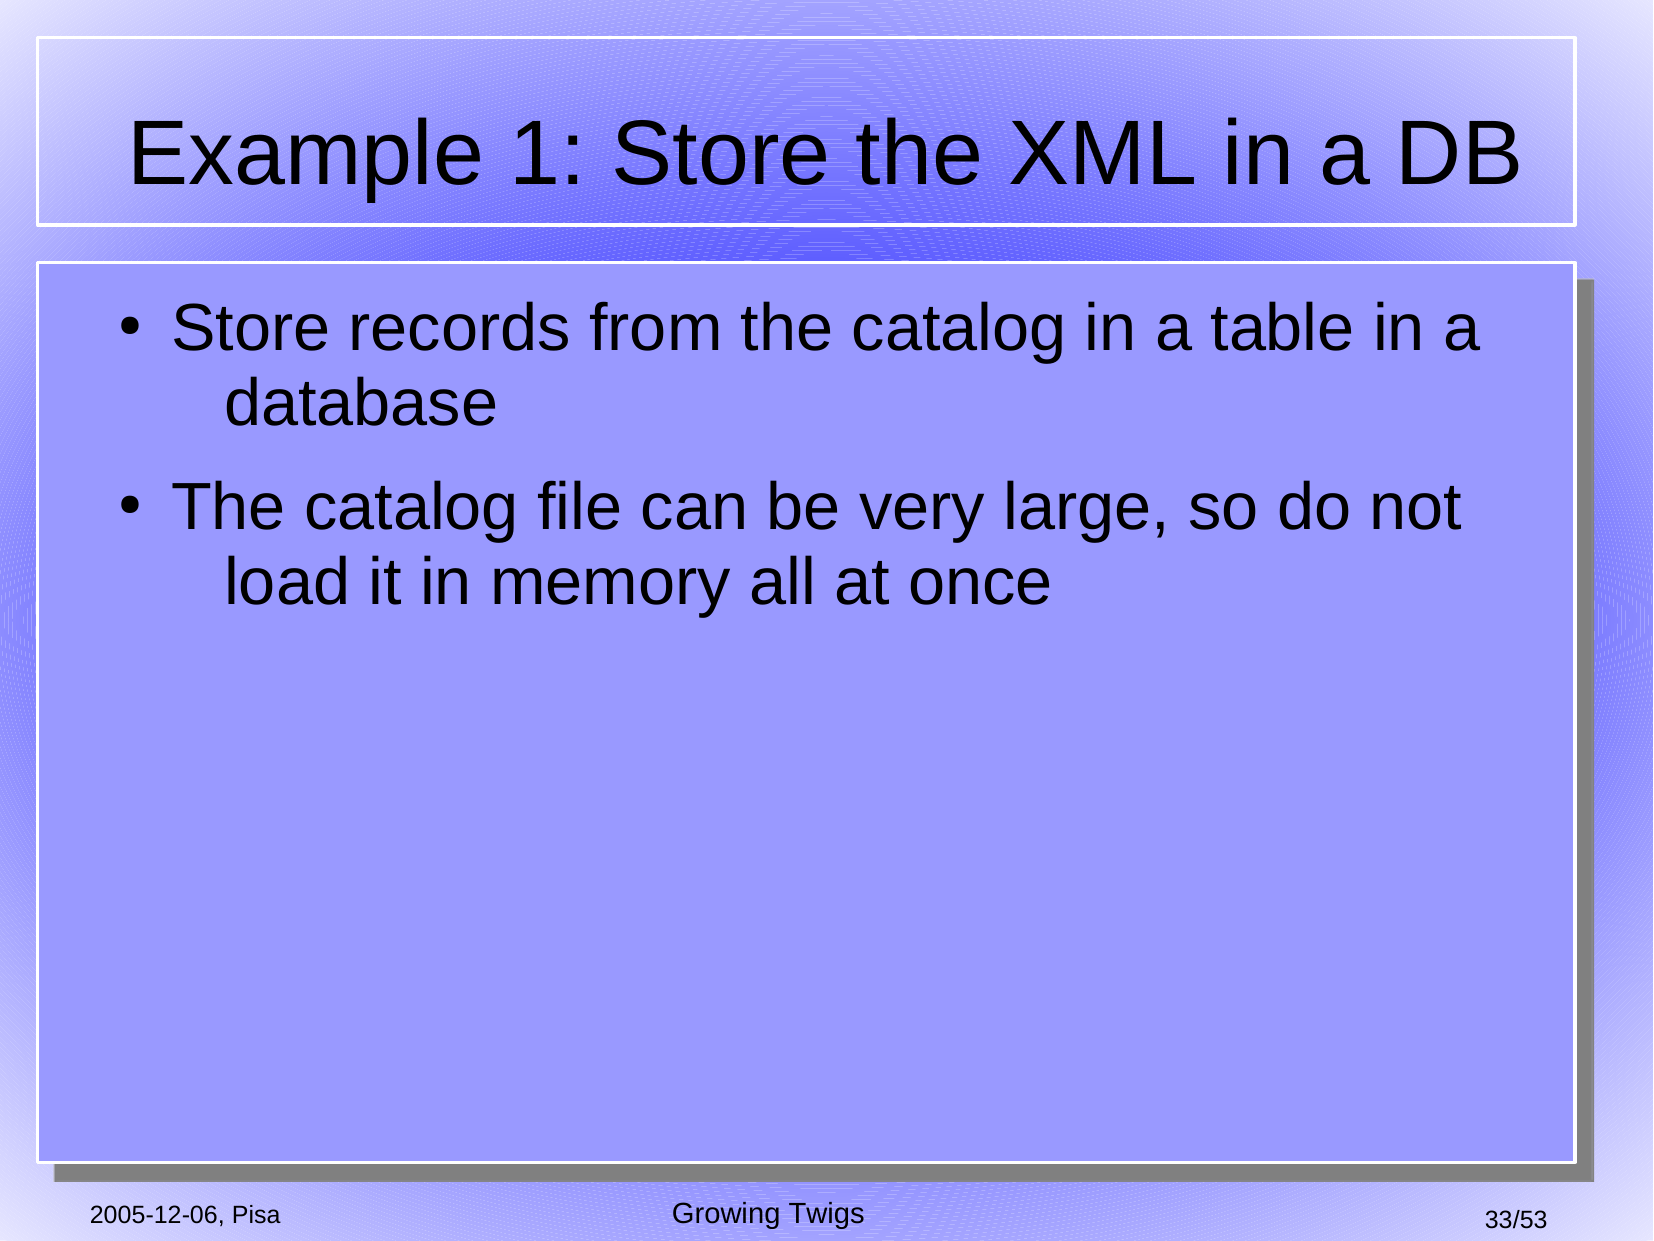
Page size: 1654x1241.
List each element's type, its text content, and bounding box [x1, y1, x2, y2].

list Store records from the catalog in a table in a database The catalog file can be very large, so do not load it in memory all at once [82, 290, 1571, 1126]
title Example 1: Store the XML in a DB [82, 49, 1571, 257]
